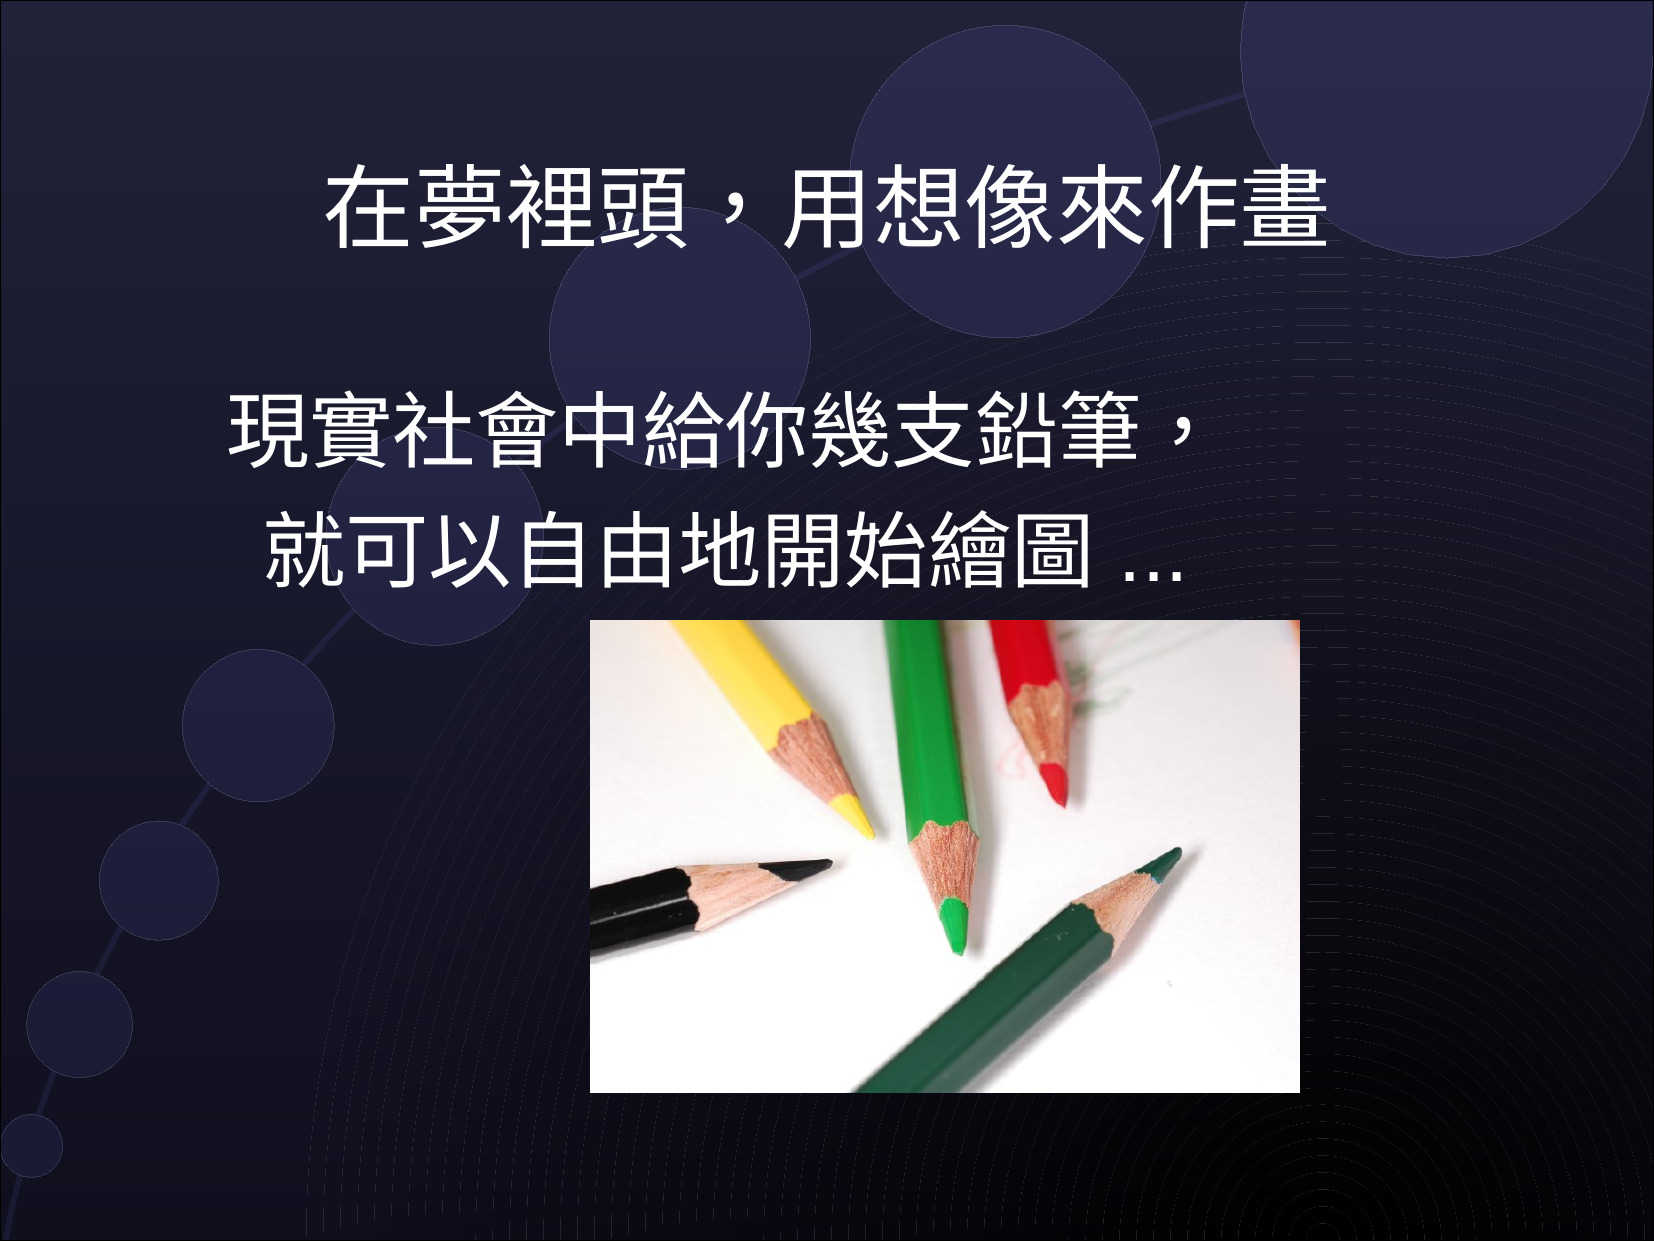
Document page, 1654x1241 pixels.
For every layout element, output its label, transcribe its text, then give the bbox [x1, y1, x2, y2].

subtitle 現實社會中給你幾支鉛筆， 就可以自由地開始繪圖... [59, 261, 1357, 709]
title 在夢裡頭，用想像來作畫 [121, 102, 1534, 311]
picture [590, 620, 1300, 1093]
